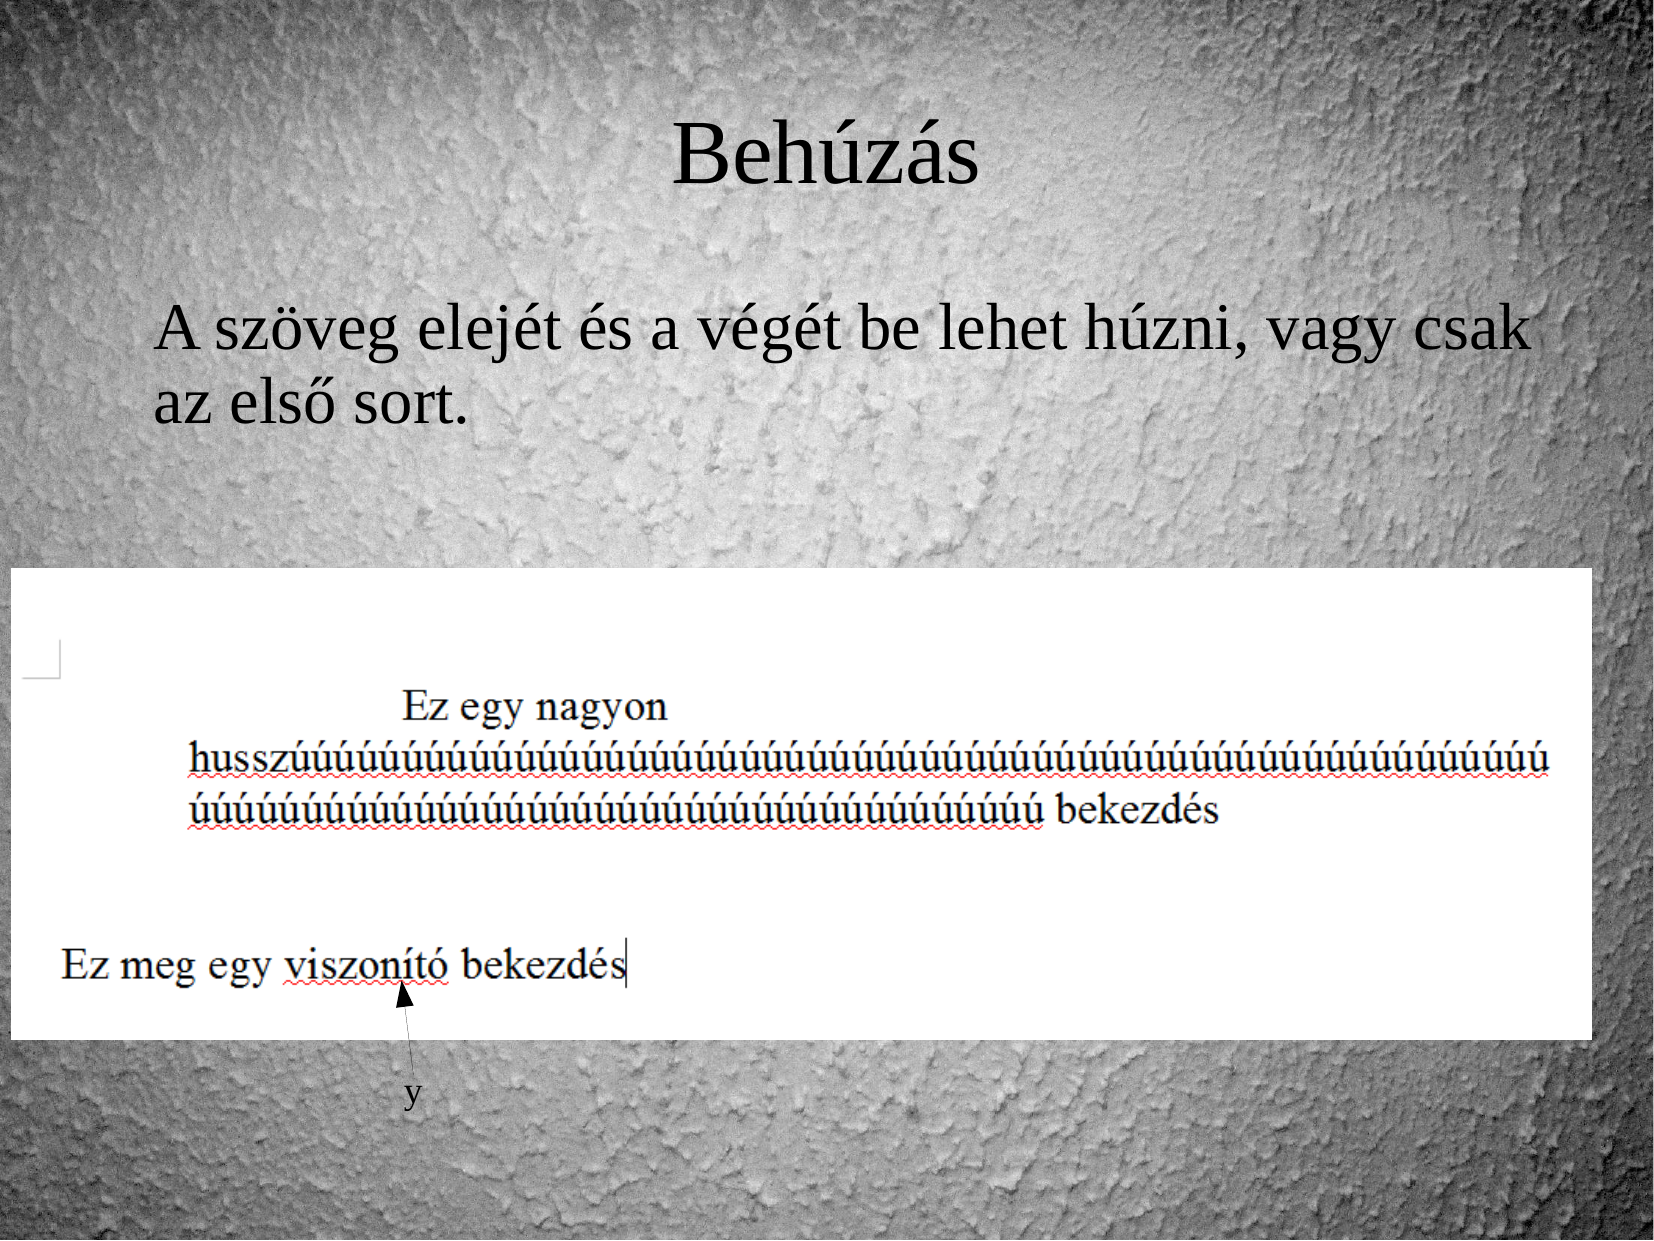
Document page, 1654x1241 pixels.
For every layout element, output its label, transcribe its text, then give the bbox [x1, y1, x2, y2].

text_box y [389, 1062, 439, 1129]
picture [0, 0, 1654, 1240]
title Behúzás [82, 49, 1571, 257]
list A szöveg elejét és a végét be lehet húzni, vagy csak az első sort. [82, 290, 1571, 568]
